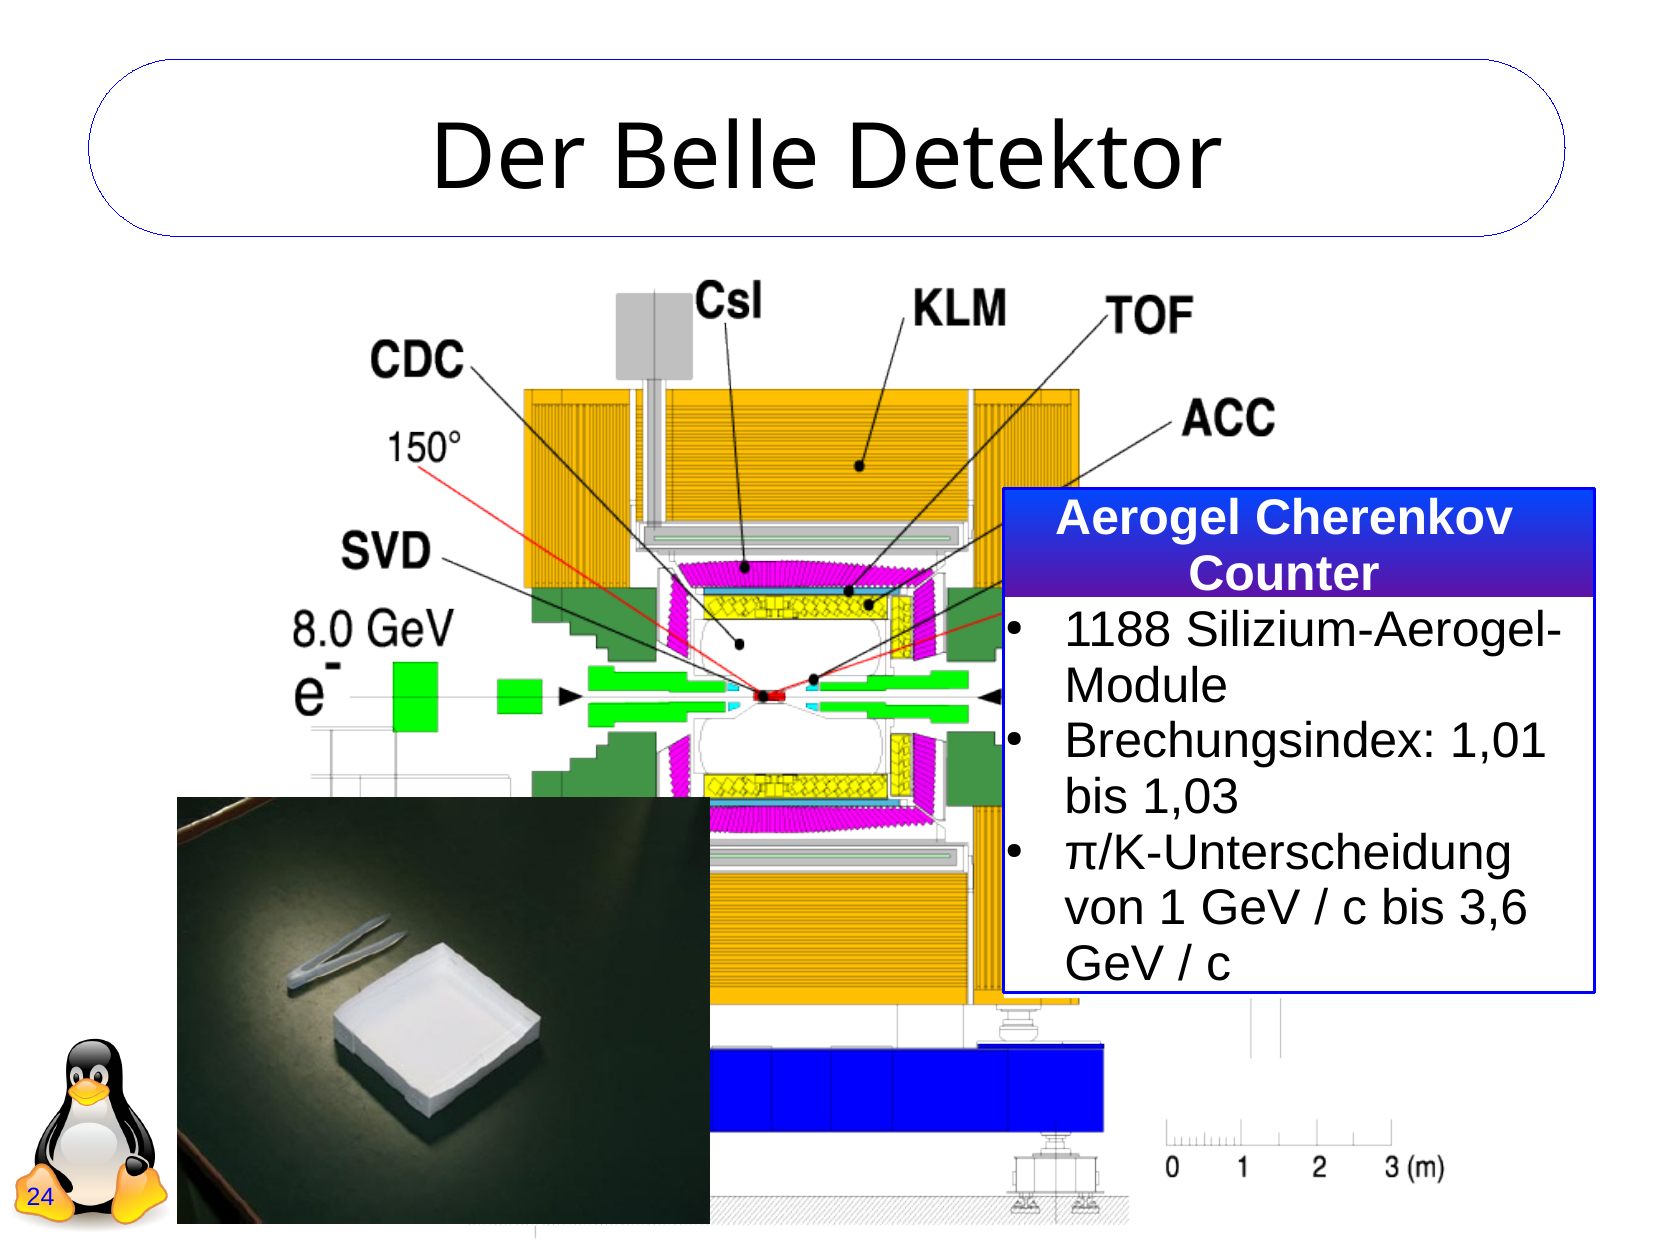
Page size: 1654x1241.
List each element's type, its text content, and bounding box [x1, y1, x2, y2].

picture [2, 265, 1447, 1241]
text_box Aerogel Cherenkov Counter 1188 Silizium-Aerogel-Module Brechungsindex: 1,01 bis 1,03 π/K-Unterscheidung von 1 GeV / c bis 3,6 GeV / c [1003, 488, 1595, 993]
title Der Belle Detektor [82, 56, 1571, 250]
text_box [1003, 994, 1595, 999]
